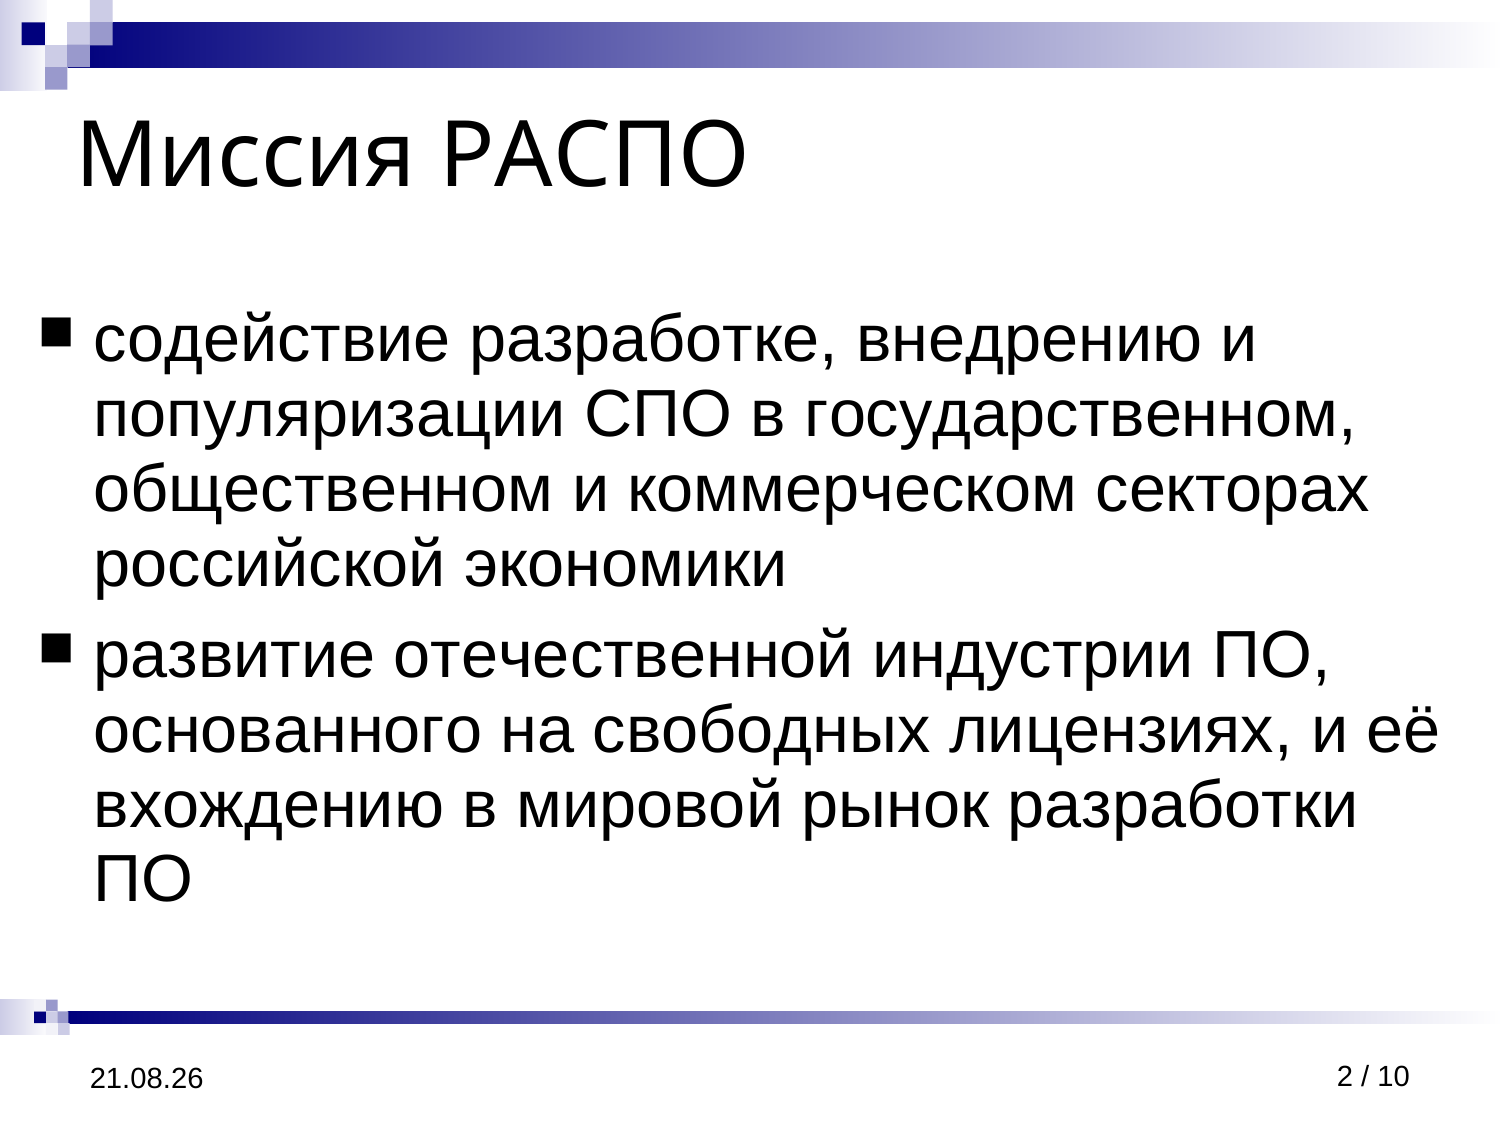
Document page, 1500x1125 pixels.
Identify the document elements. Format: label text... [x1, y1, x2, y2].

list содействие разработке, внедрению и популяризации СПО в государственном, общественном и коммерческом секторах российской экономики развитие отечественной индустрии ПО, основанного на свободных лицензиях, и её вхождению в мировой рынок разработки ПО [37, 301, 1463, 925]
title Миссия РАСПО [75, 77, 1426, 225]
